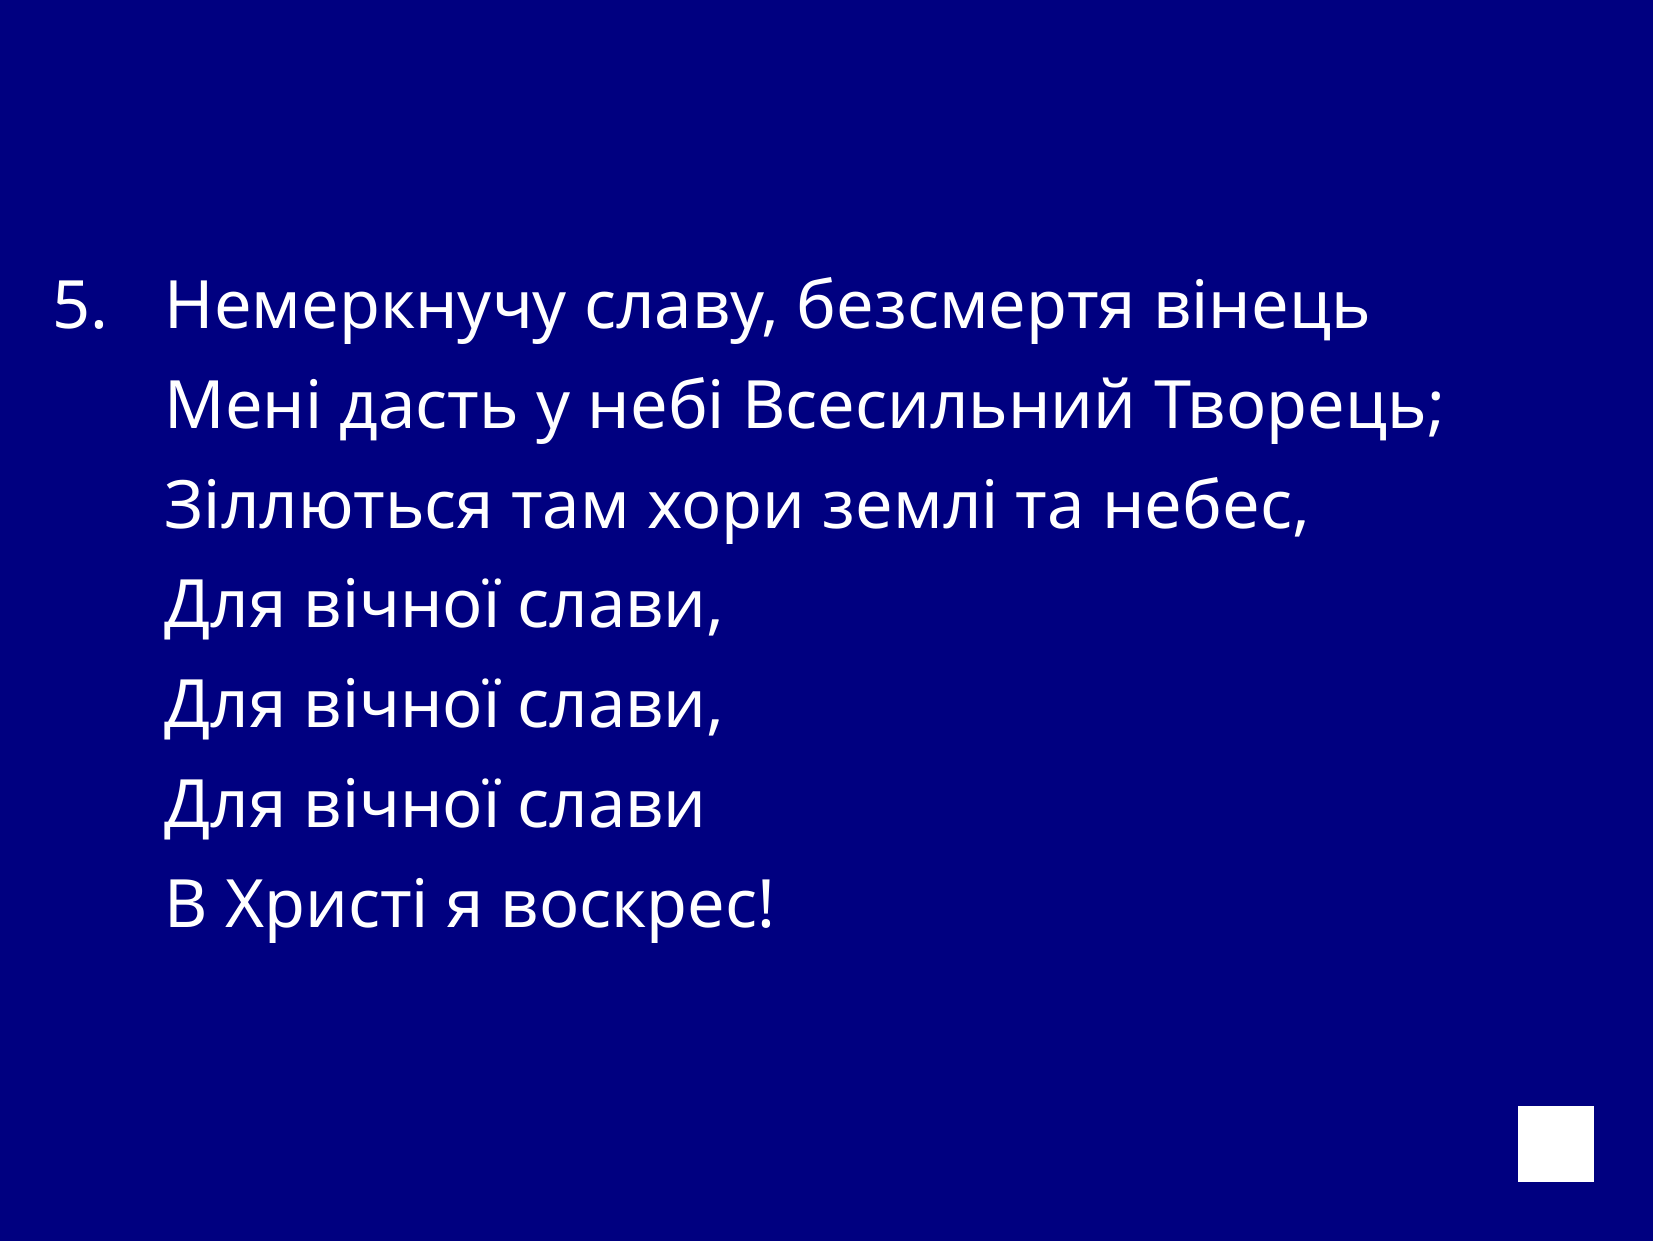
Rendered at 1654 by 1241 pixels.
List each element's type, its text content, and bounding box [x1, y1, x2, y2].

text_box 5. Немеркнучу славу, безсмертя вінець Мені дасть у небі Всесильний Творець; Зіллються там хори землі та небес, Для вічної слави, Для вічної слави, Для вічної слави В Христі я воскрес! [37, 150, 1651, 1163]
text_box [1518, 1163, 1594, 1182]
